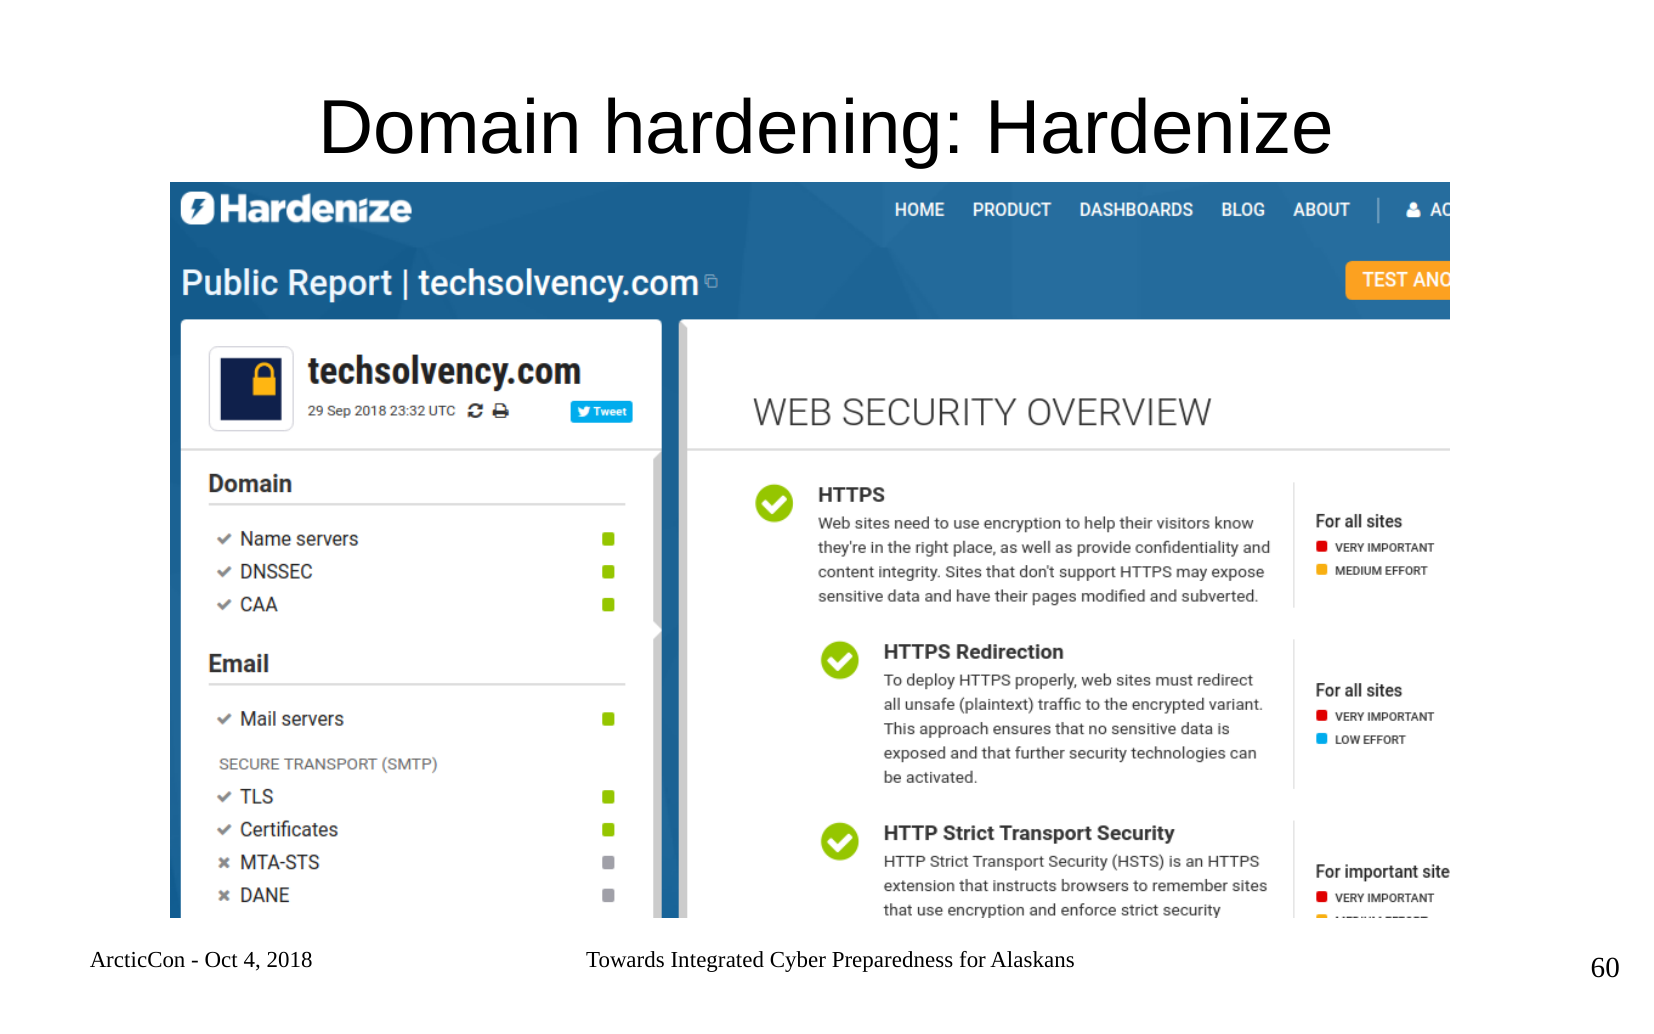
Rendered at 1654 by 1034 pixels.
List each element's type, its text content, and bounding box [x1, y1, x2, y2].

title Domain hardening: Hardenize [82, 41, 1571, 195]
subtitle [82, 195, 1571, 986]
text_box <number> [1560, 951, 1621, 1023]
picture [170, 182, 1450, 918]
